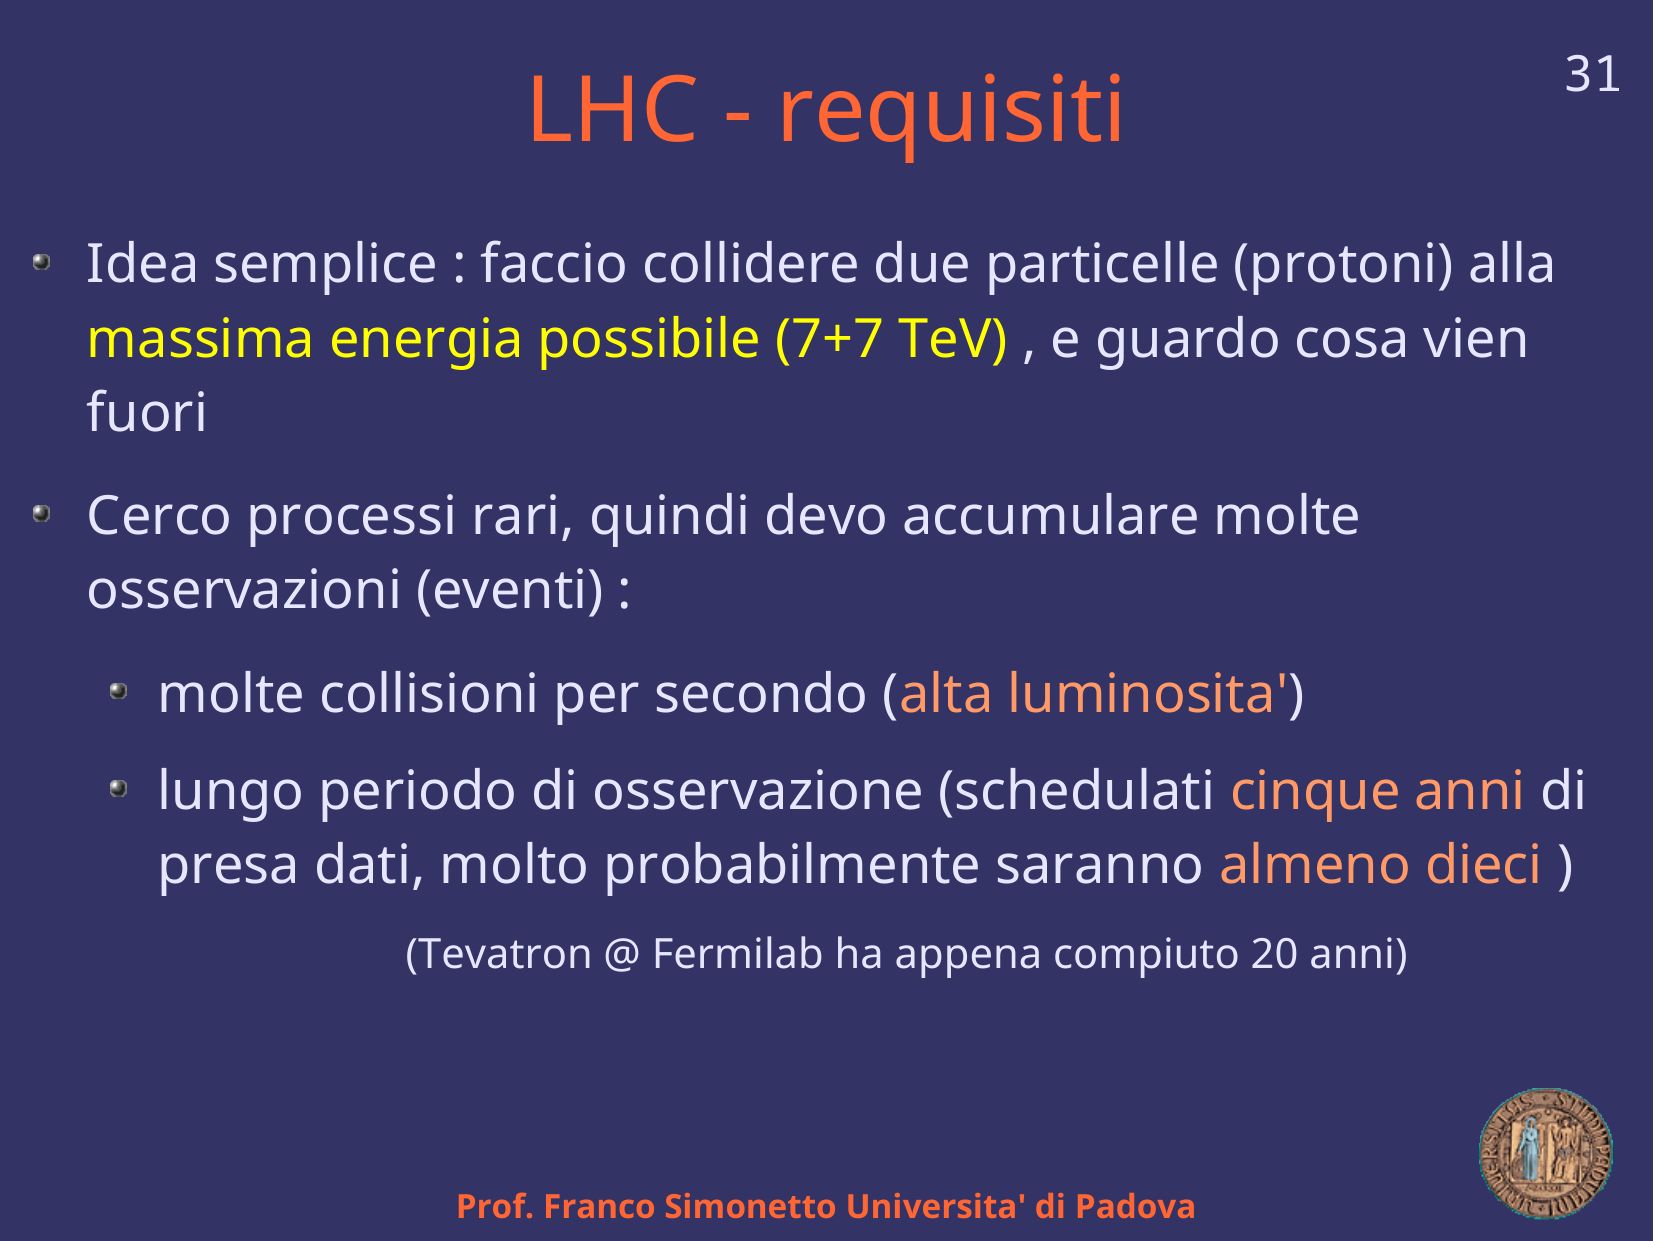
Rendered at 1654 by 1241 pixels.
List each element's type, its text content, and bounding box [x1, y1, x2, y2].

list Idea semplice : faccio collidere due particelle (protoni) alla massima energia possibile (7+7 TeV) , e guardo cosa vien fuori Cerco processi rari, quindi devo accumulare molte osservazioni (eventi) : molte collisioni per secondo (alta luminosita') lungo periodo di osservazione (schedulati cinque anni di presa dati, molto probabilmente saranno almeno dieci ) (Tevatron @ Fermilab ha appena compiuto 20 anni) [15, 225, 1613, 1119]
picture [1479, 1119, 1613, 1221]
title LHC - requisiti [82, 55, 1571, 156]
